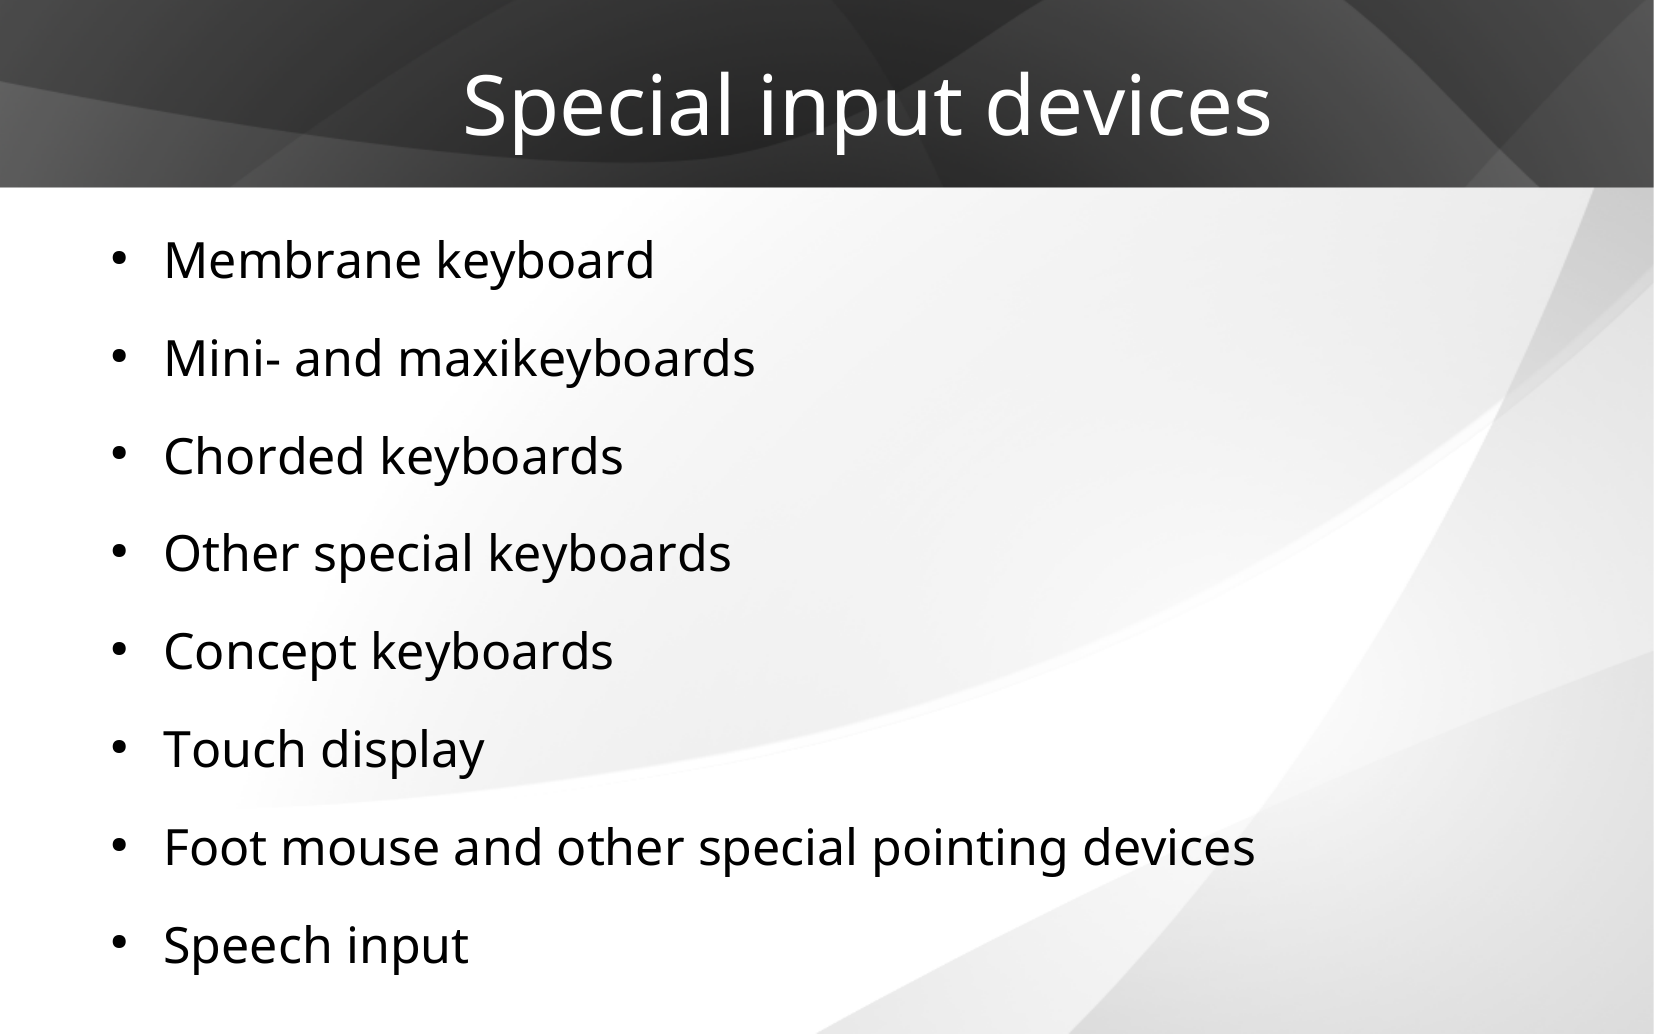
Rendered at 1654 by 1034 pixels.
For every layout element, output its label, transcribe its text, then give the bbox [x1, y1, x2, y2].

picture [0, 0, 1654, 1034]
list Membrane keyboard Mini- and maxikeyboards Chorded keyboards Other special keyboards Concept keyboards Touch display Foot mouse and other special pointing devices Speech input [75, 225, 1613, 1013]
title Special input devices [124, 0, 1613, 208]
